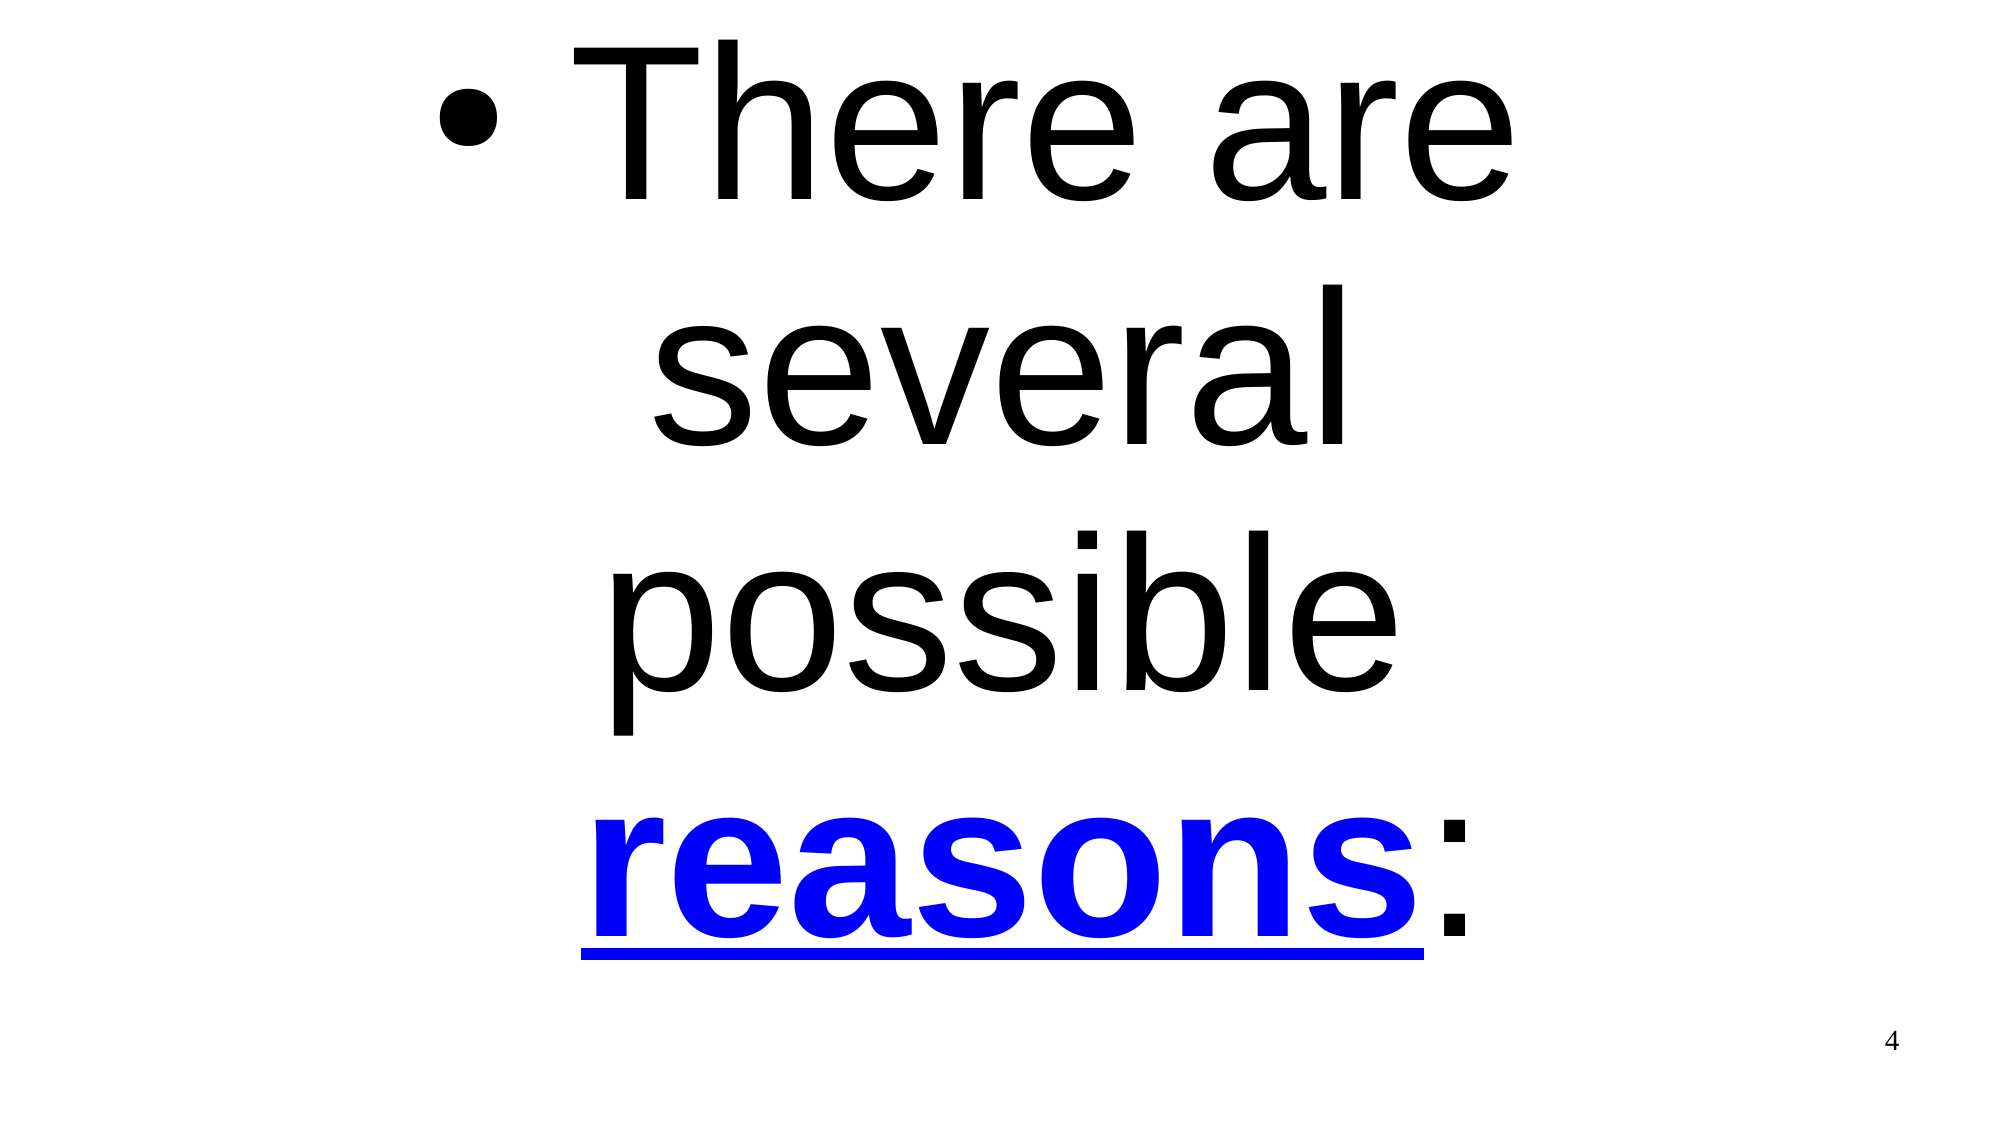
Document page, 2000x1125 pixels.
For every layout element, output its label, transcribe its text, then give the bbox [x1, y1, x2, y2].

list There are several possible reasons: [0, 0, 1996, 1123]
